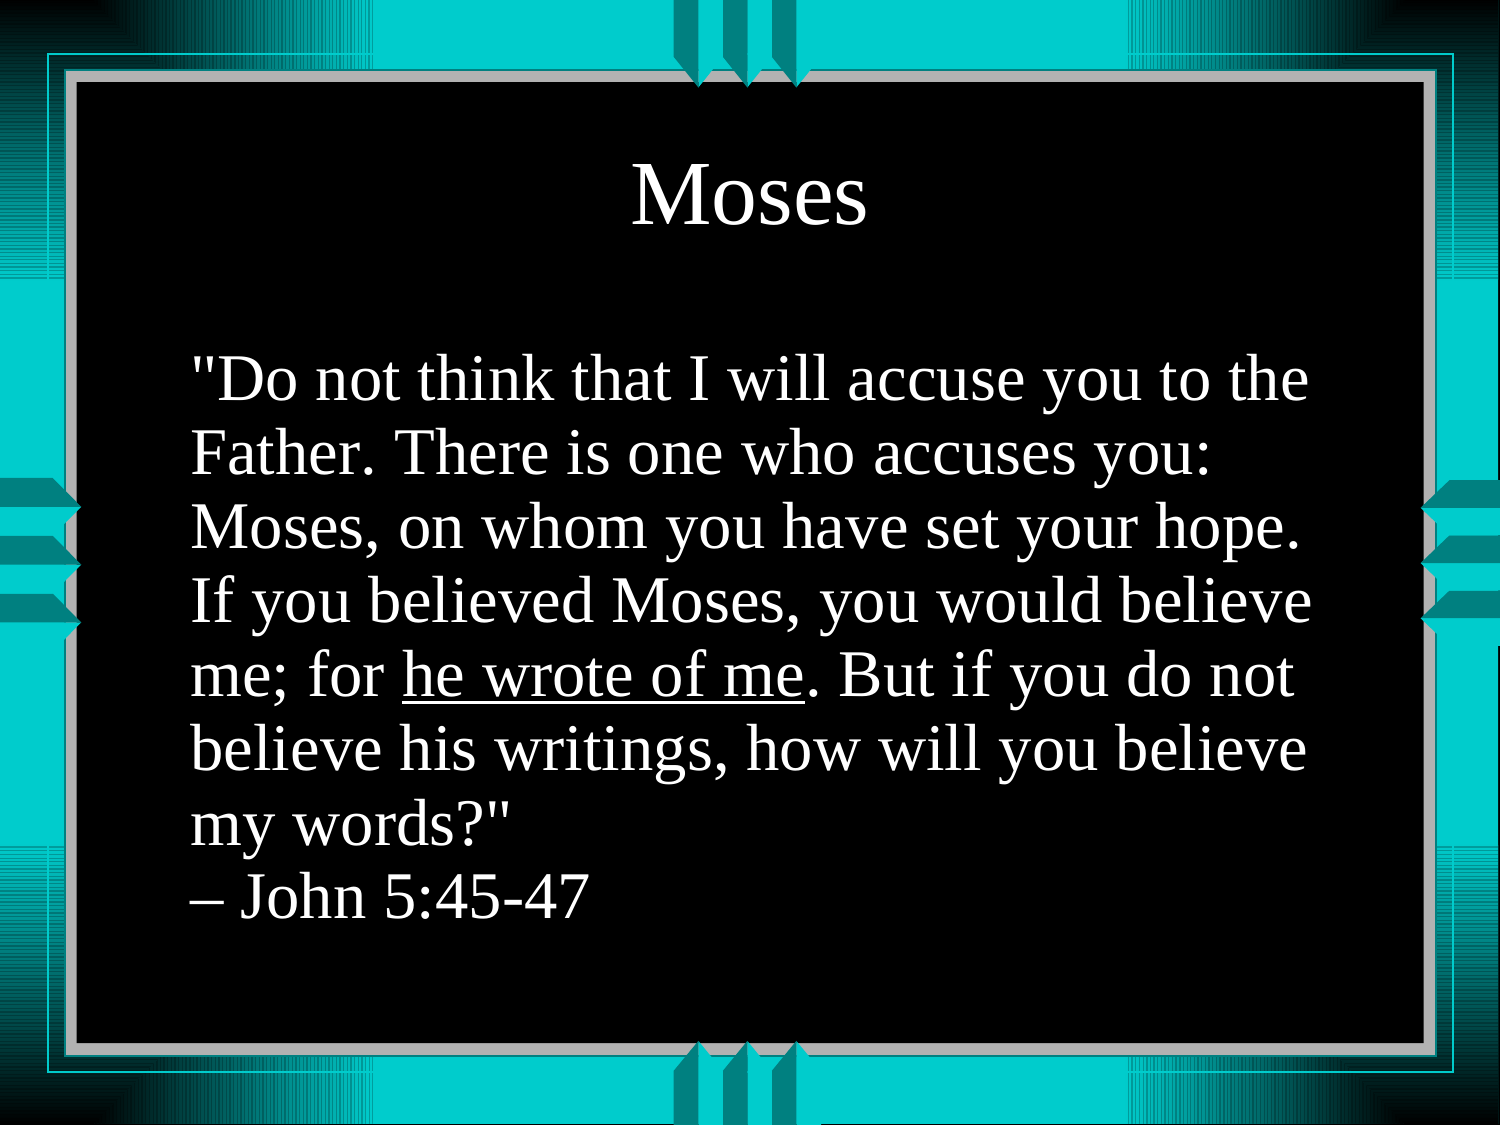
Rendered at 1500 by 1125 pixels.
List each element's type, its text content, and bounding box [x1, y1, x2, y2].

text_box "Do not think that I will accuse you to the Father. There is one who accuses you: Moses, on whom you have set your hope. If you believed Moses, you would believe me; for he wrote of me. But if you do not believe his writings, how will you believe my words?" – John 5:45-47 [175, 333, 1339, 1015]
title Moses [112, 99, 1388, 288]
